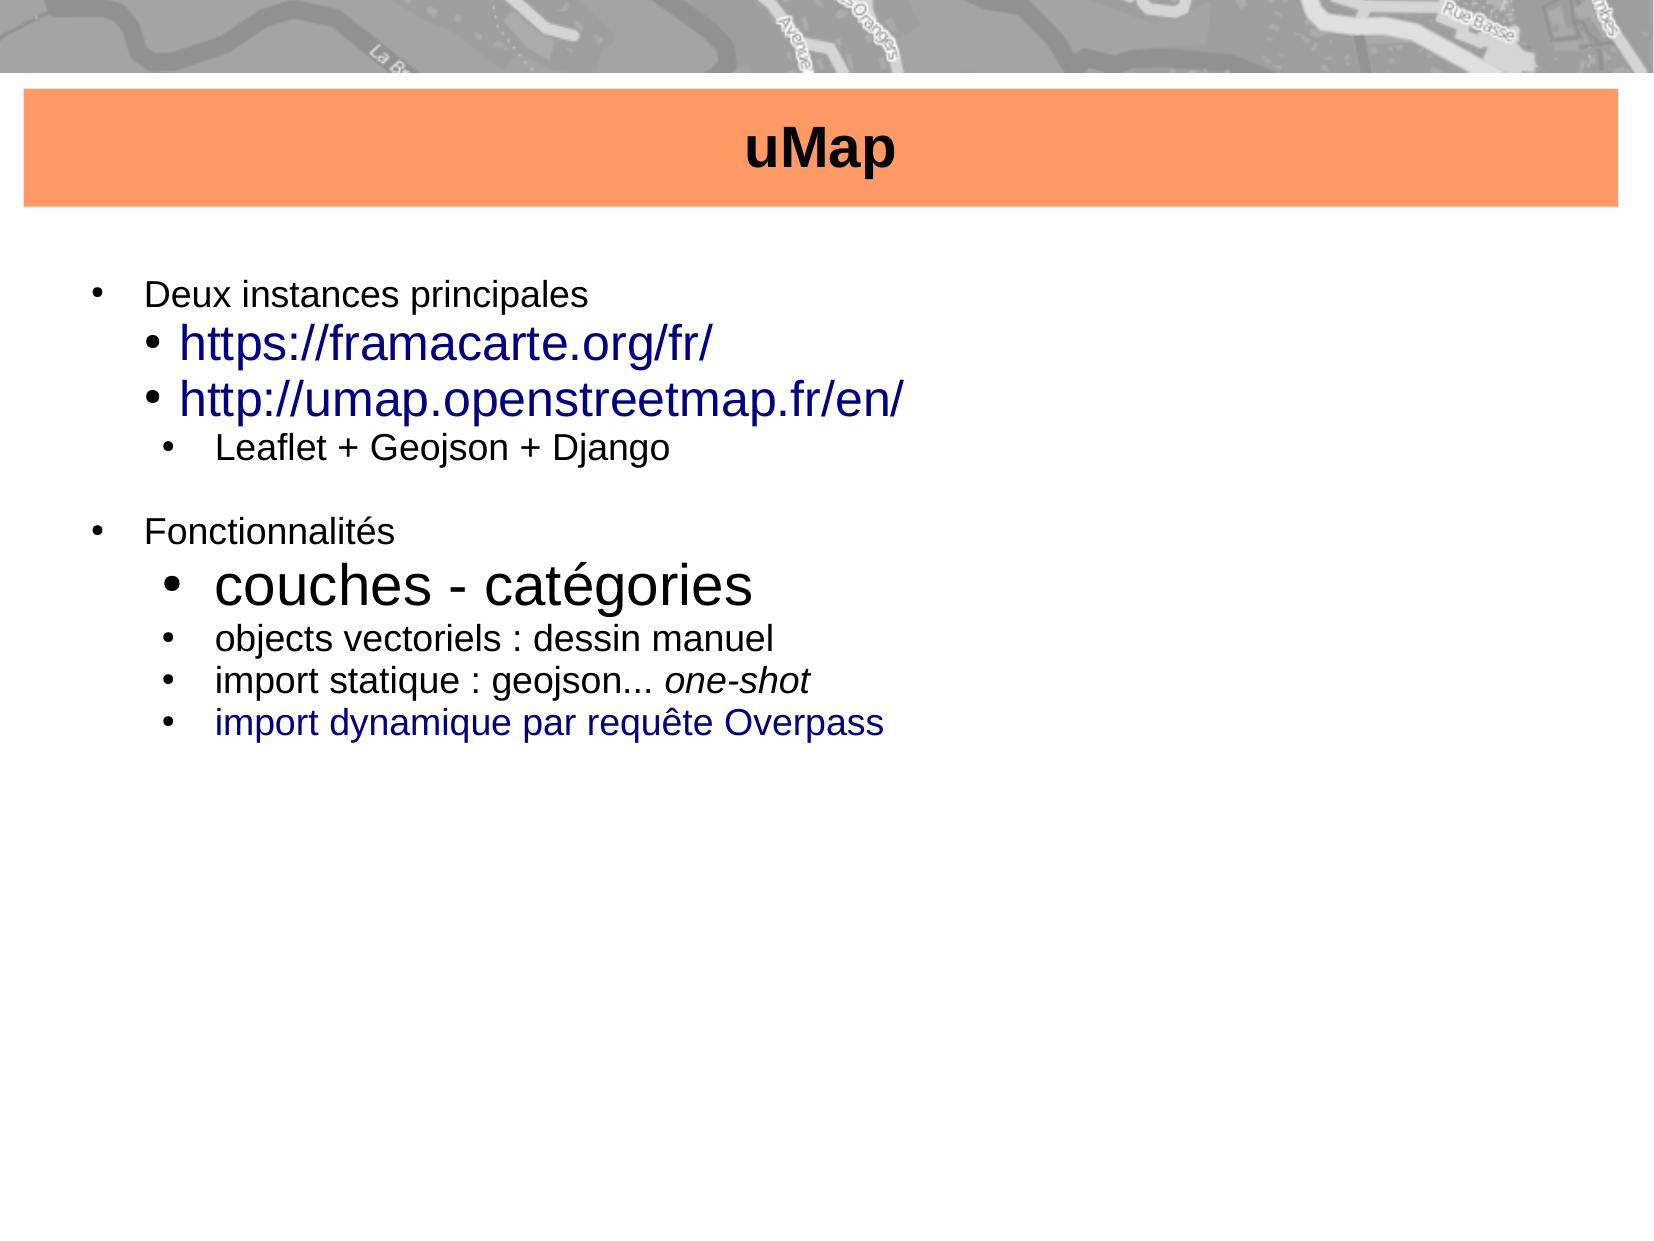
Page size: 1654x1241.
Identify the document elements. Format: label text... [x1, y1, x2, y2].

text_box uMap [23, 88, 1619, 207]
table_header [0, 12, 413, 77]
text_box Deux instances principales https://framacarte.org/fr/ http://umap.openstreetmap.fr/en/ Leaflet + Geojson + Django Fonctionnalités couches - catégories objects vectoriels : dessin manuel import statique : geojson... one-shot import dynamique par requête Overpass [58, 265, 1565, 1131]
picture [0, 0, 1654, 73]
table_header [1240, 12, 1653, 77]
table_header [826, 12, 1240, 77]
table_header [413, 12, 826, 77]
